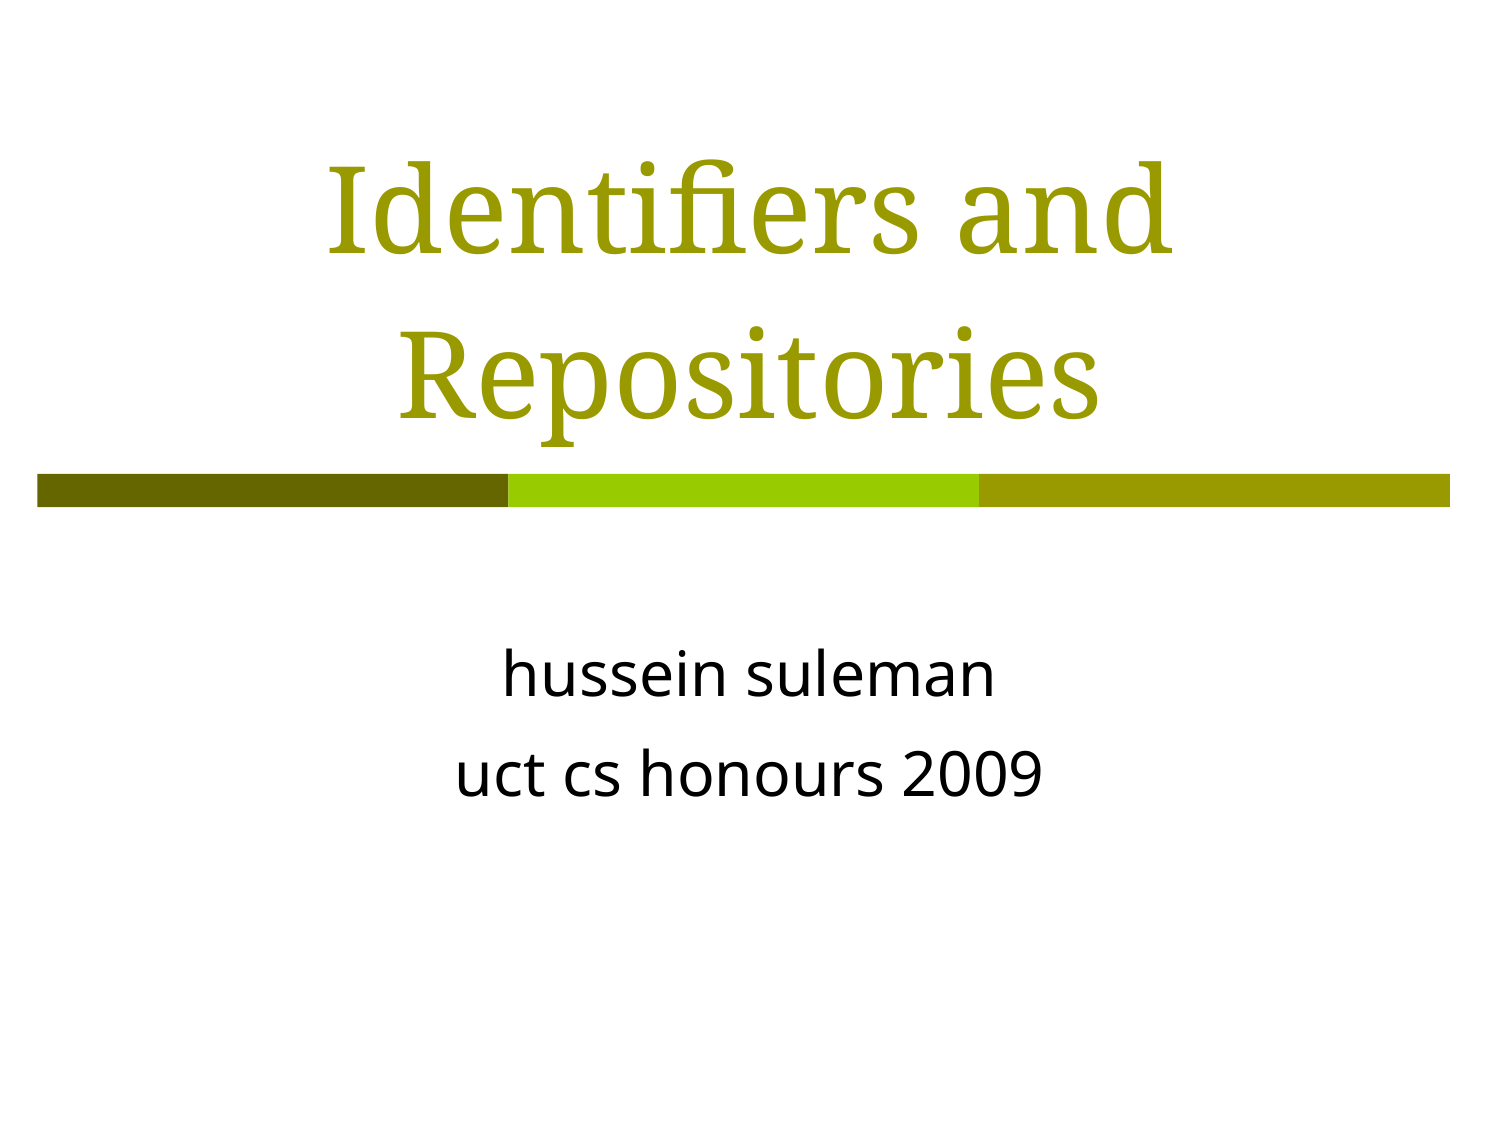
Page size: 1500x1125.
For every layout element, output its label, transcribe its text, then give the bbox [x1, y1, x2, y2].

subtitle hussein suleman uct cs honours 2009 [225, 621, 1276, 899]
title Identifiers and Repositories [112, 112, 1388, 462]
